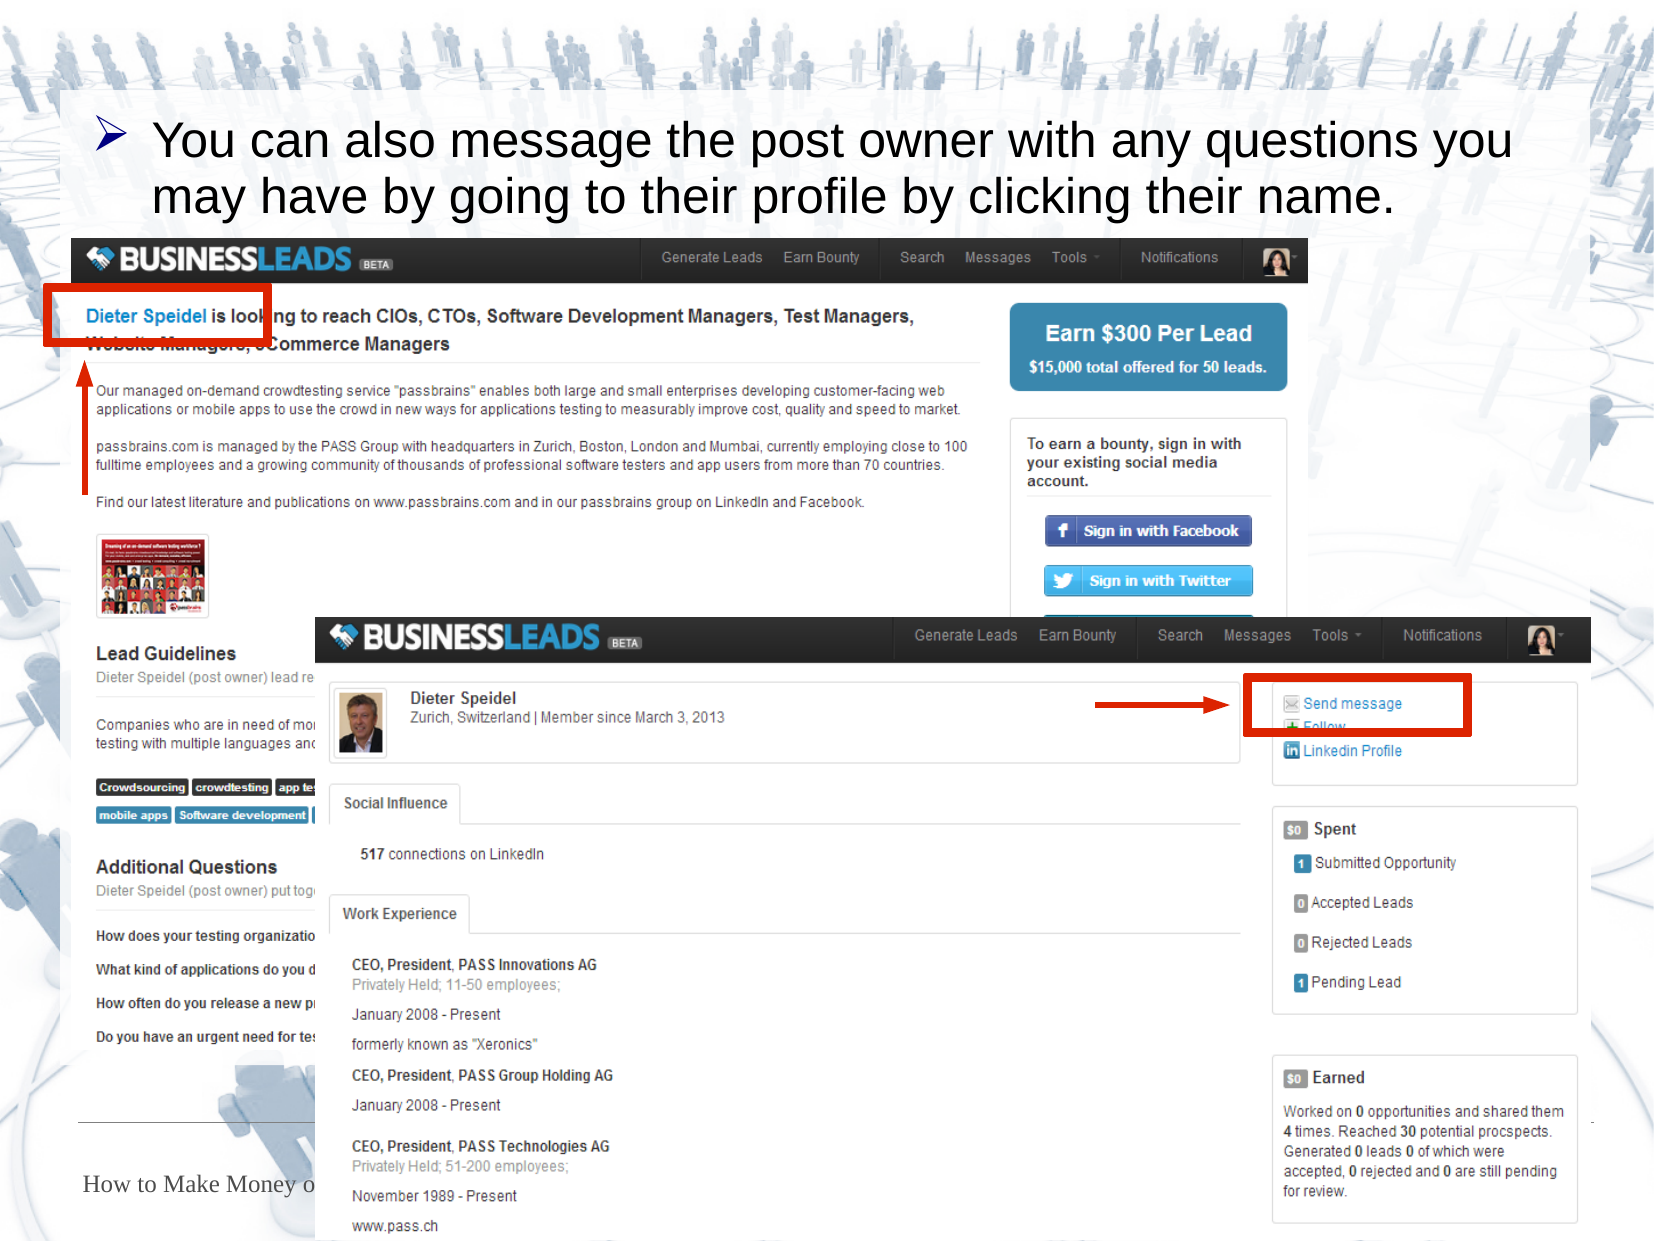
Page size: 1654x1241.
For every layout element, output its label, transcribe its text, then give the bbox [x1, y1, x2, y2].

text_box [45, 285, 271, 346]
list You can also message the post owner with any questions you may have by going to their profile by clicking their name. [91, 112, 1562, 617]
text_box [1245, 675, 1471, 736]
picture [0, 3, 1654, 1241]
